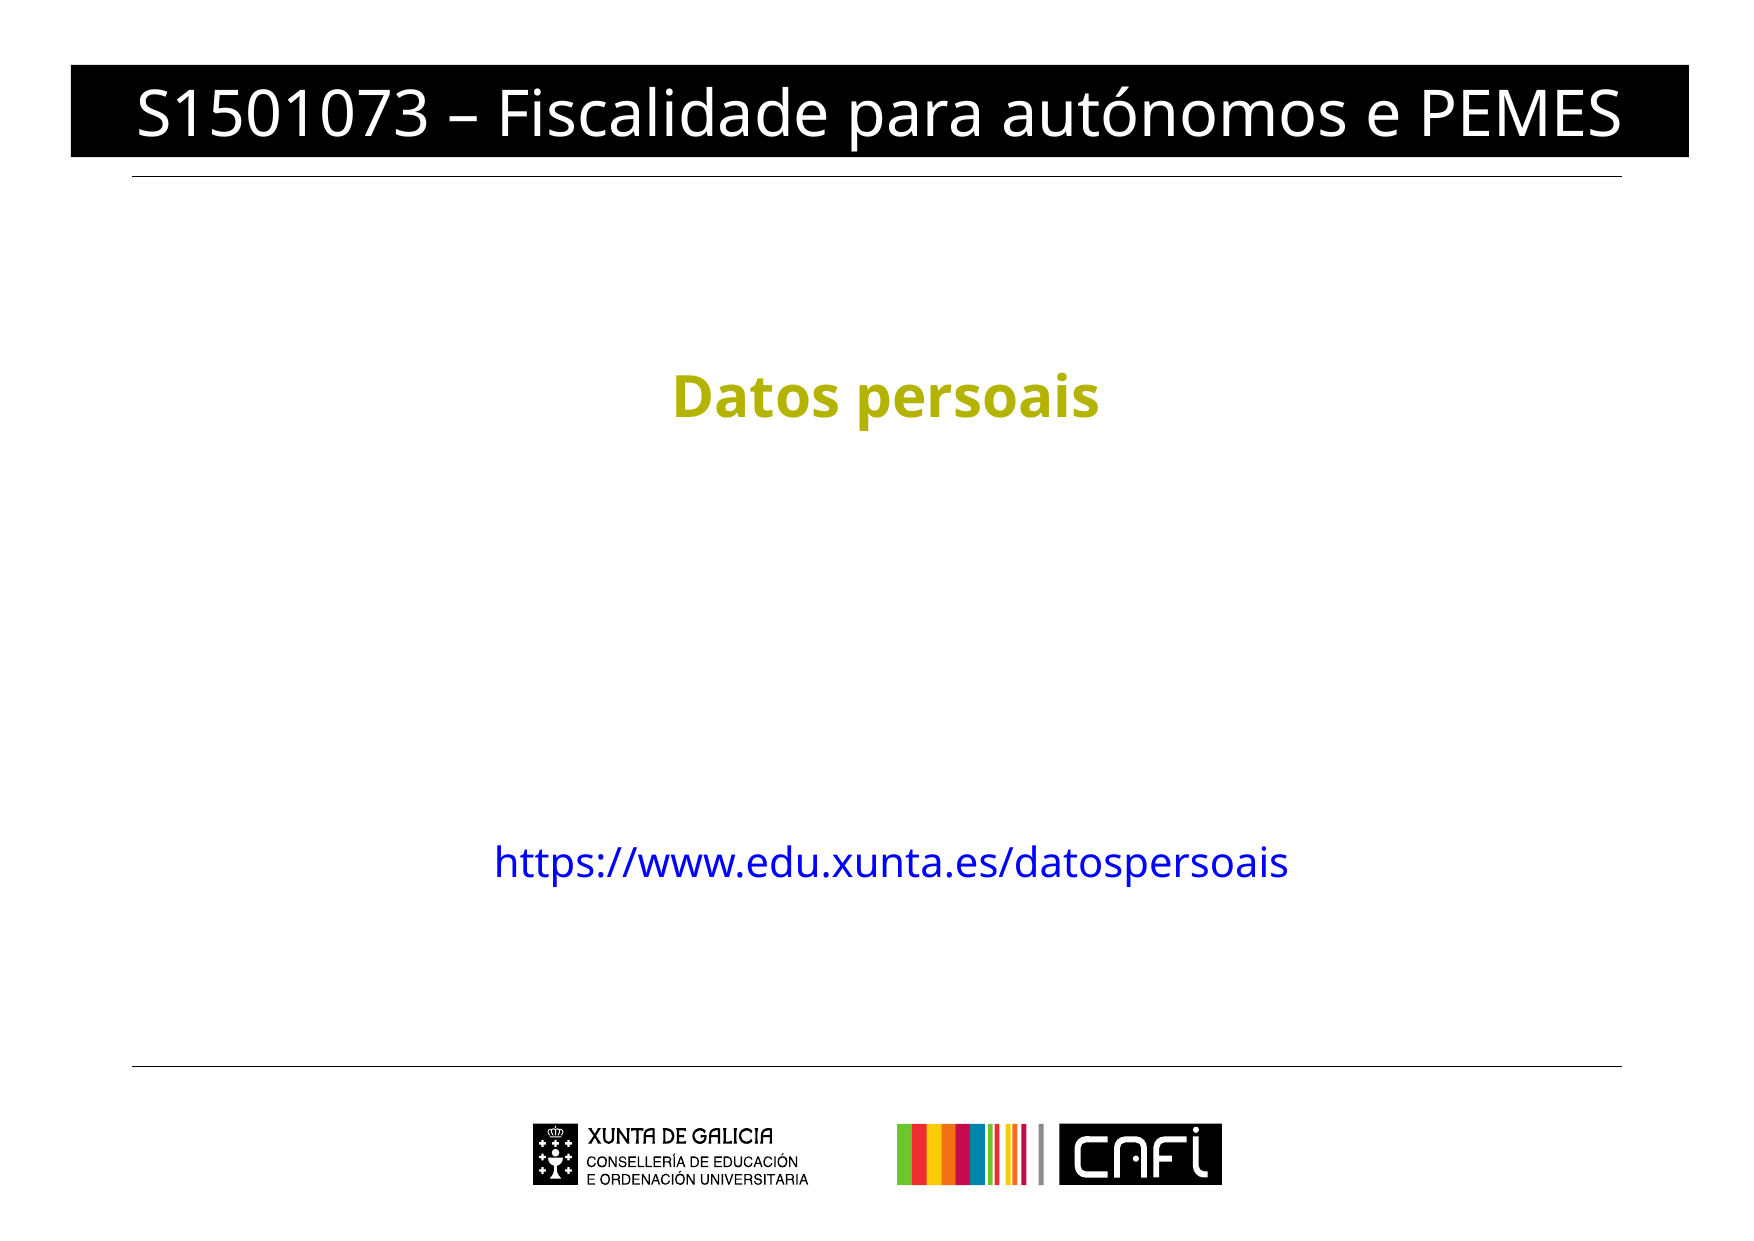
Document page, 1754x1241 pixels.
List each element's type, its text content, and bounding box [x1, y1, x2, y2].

text_box Datos persoais [431, 337, 1341, 503]
text_box https://www.edu.xunta.es/datospersoais [153, 813, 1630, 910]
text_box S1501073 – Fiscalidade para autónomos e PEMES [70, 64, 1689, 158]
picture [532, 1122, 1222, 1186]
